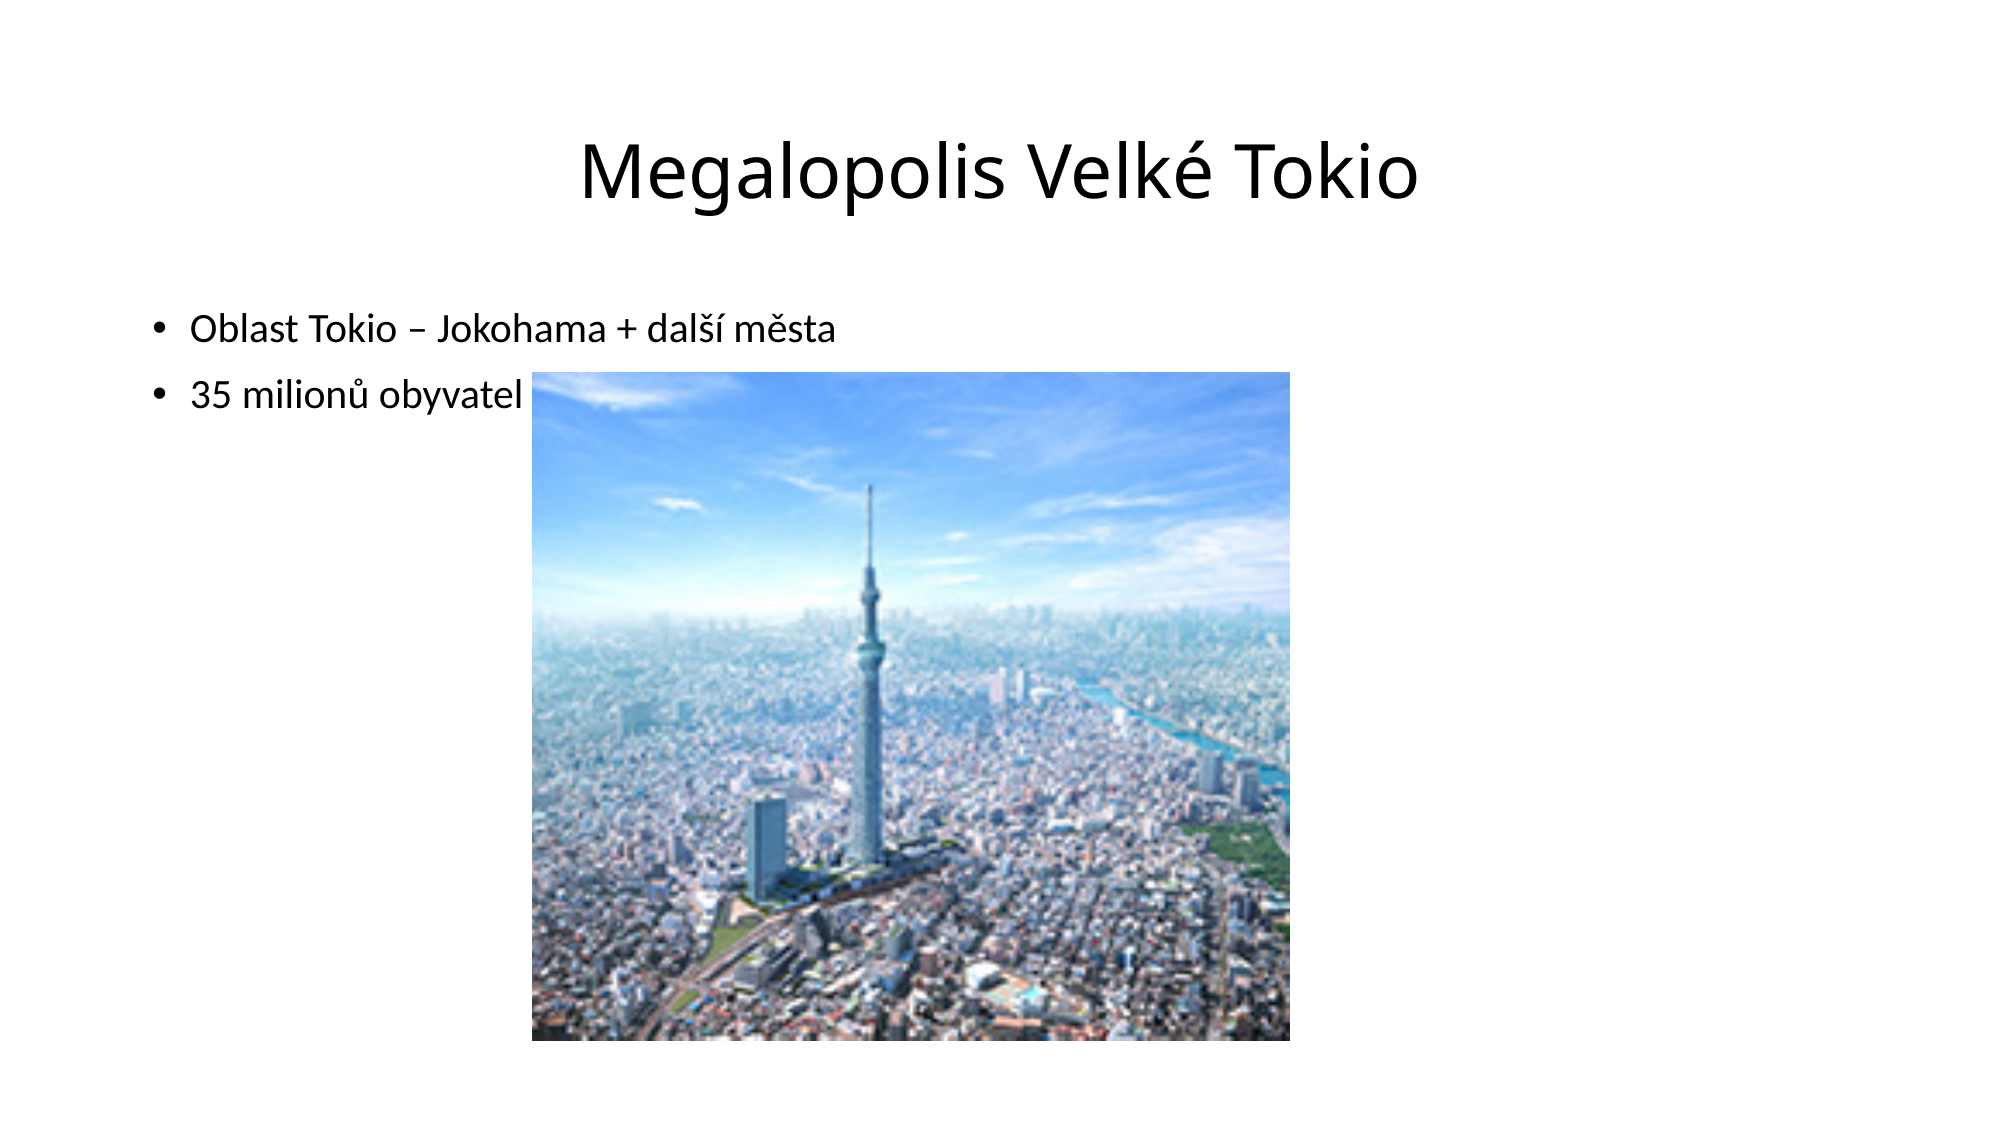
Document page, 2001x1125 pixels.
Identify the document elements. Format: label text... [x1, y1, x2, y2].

picture [532, 372, 1290, 1041]
list Oblast Tokio – Jokohama + další města 35 milionů obyvatel [137, 299, 1863, 1014]
title Megalopolis Velké Tokio [137, 59, 1863, 278]
